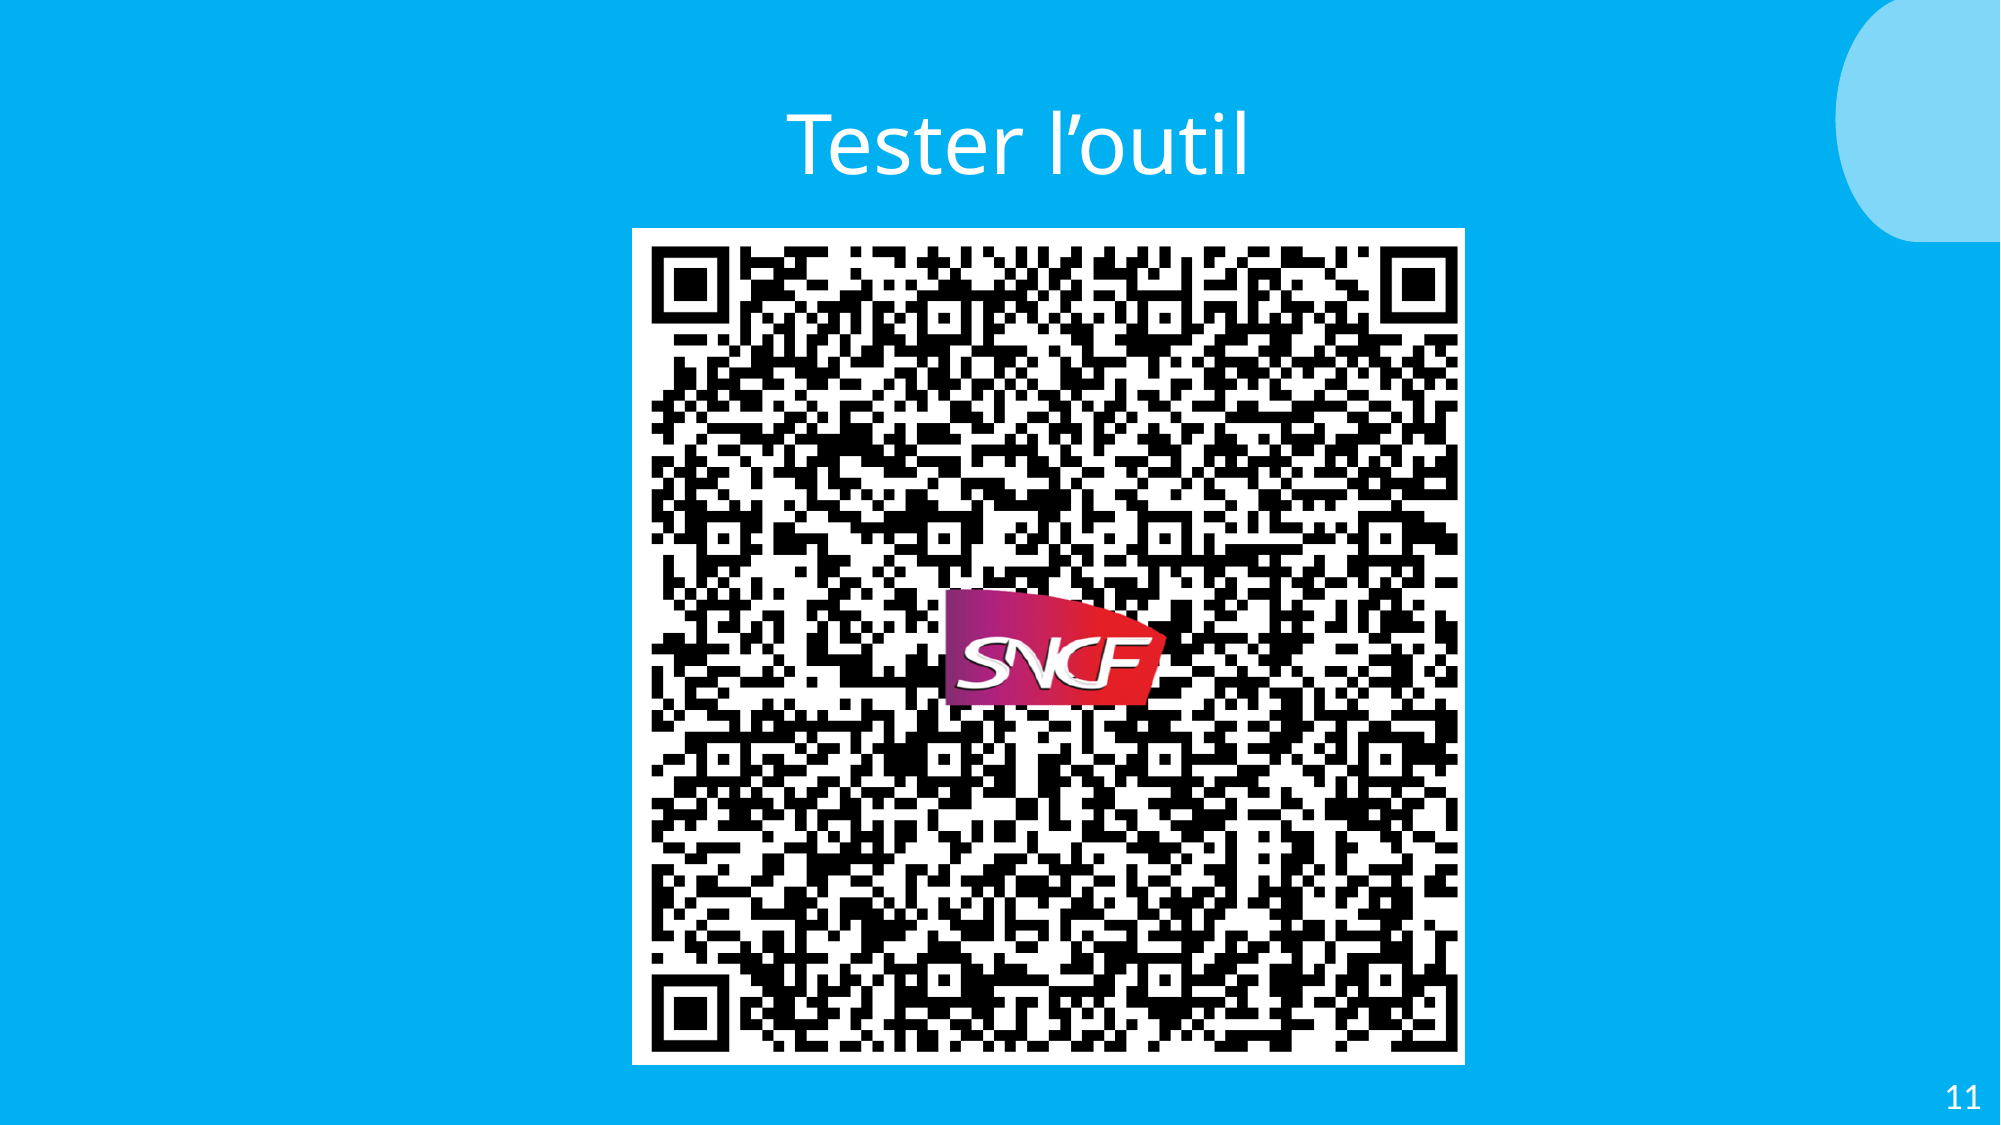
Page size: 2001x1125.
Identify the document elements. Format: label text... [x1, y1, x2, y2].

text_box 11 [1929, 1064, 2000, 1125]
picture [633, 229, 1464, 1064]
text_box [0, 0, 2000, 1125]
text_box Tester l’outil [771, 83, 1375, 200]
